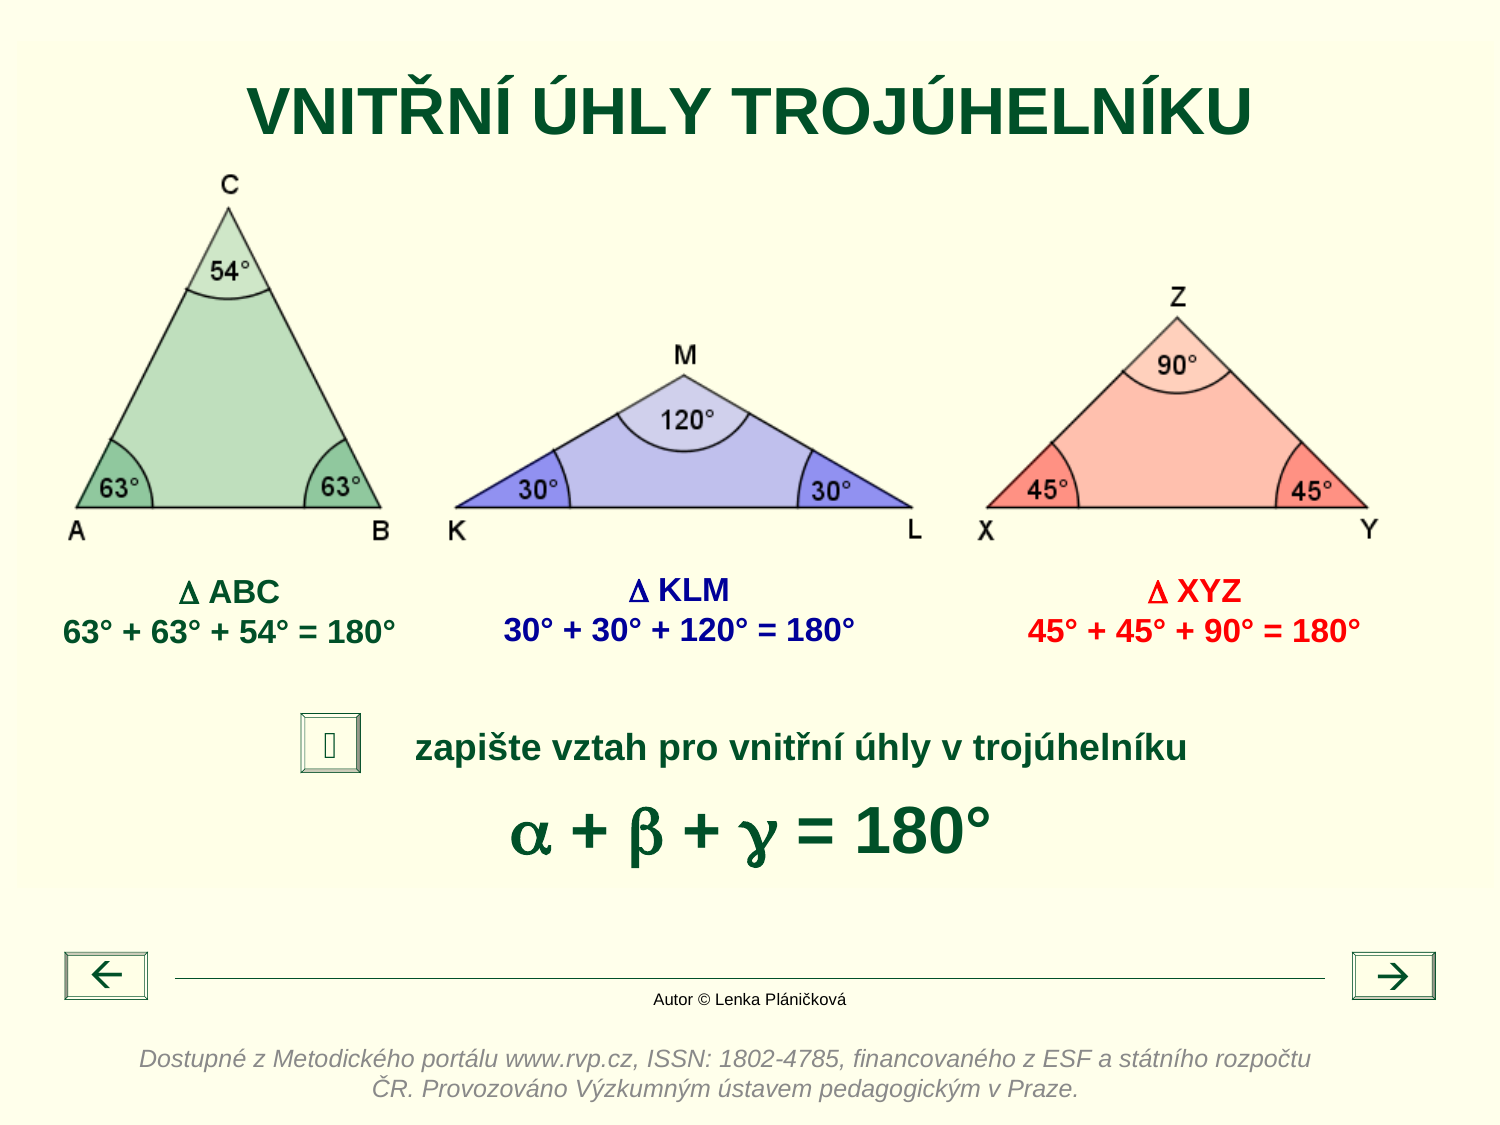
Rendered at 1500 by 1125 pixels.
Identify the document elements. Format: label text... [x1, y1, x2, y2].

text_box Dostupné z Metodického portálu www.rvp.cz, ISSN: 1802-4785, financovaného z ESF a státního rozpočtu ČR. Provozováno Výzkumným ústavem pedagogickým v Praze. [105, 1042, 1348, 1103]
text_box Autor © Lenka Pláničková [171, 981, 1329, 1017]
text_box  [68, 956, 144, 996]
text_box  [305, 718, 356, 768]
text_box zapište vztah pro vnitřní úhly v trojúhelníku [399, 715, 1229, 777]
text_box  XYZ 45° + 45° + 90° = 180° [1005, 561, 1384, 658]
text_box  [1356, 956, 1432, 996]
picture [17, 41, 1494, 888]
text_box  ABC 63° + 63° + 54° = 180° [40, 562, 419, 658]
title VNITŘNÍ ÚHLY TROJÚHELNÍKU [22, 31, 1479, 185]
text_box  +  +  = 180° [41, 779, 1461, 875]
text_box  KLM 30° + 30° + 120° = 180° [482, 560, 886, 656]
